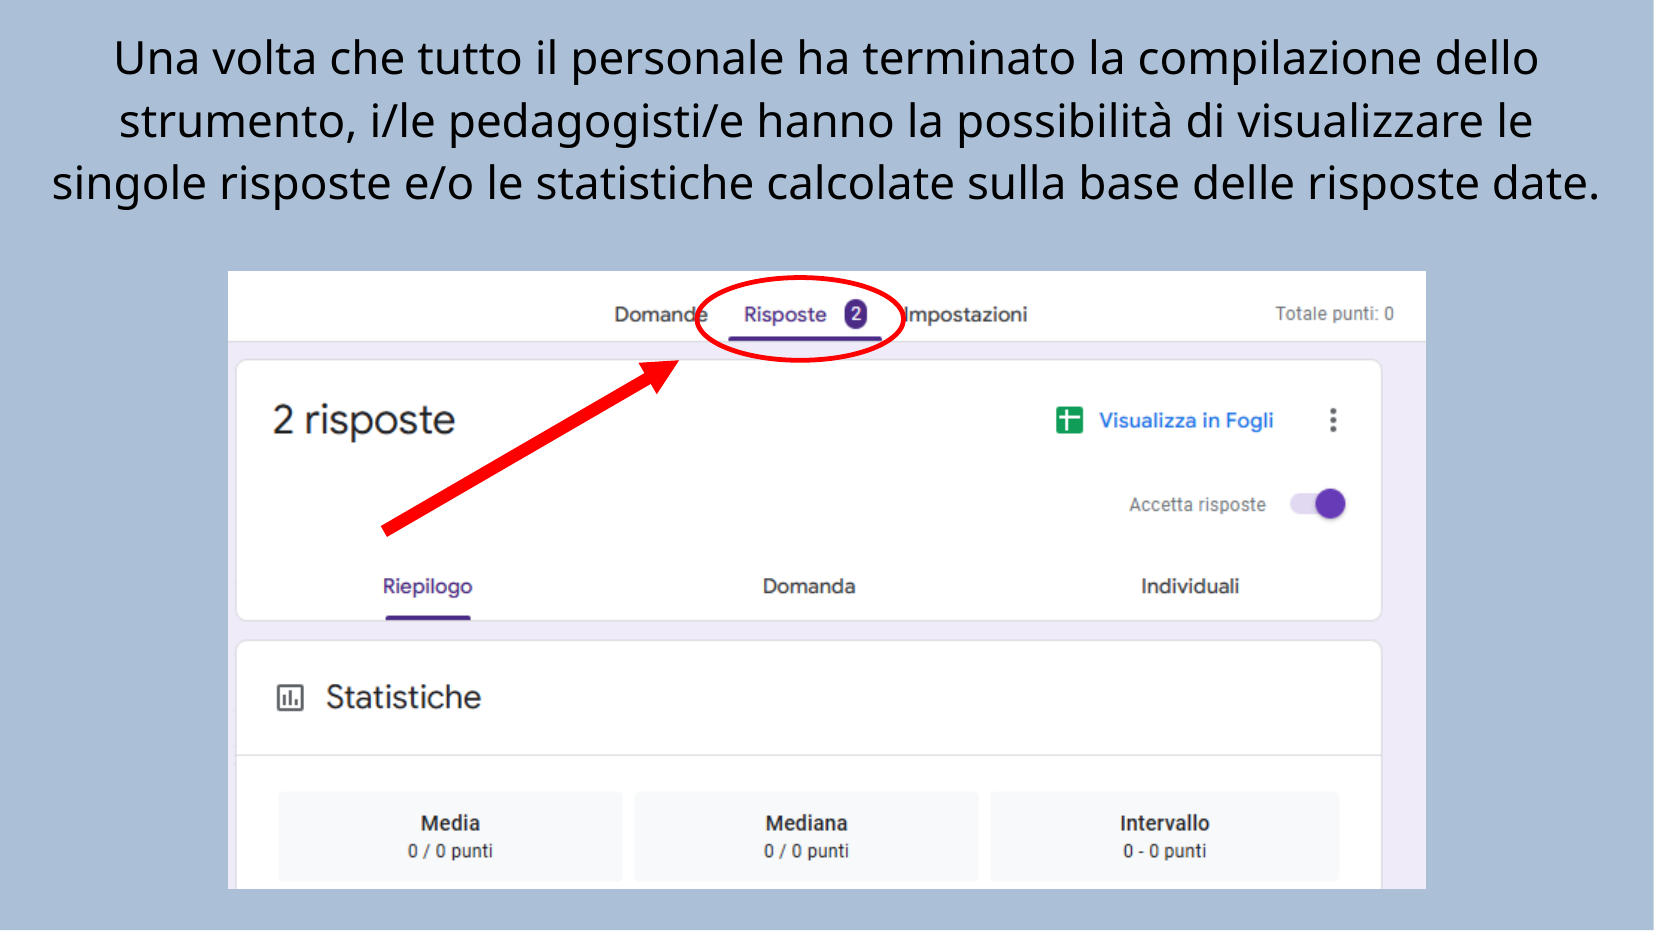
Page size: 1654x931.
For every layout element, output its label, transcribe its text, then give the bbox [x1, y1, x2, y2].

title Una volta che tutto il personale ha terminato la compilazione dello strumento, i/le pedagogisti/e hanno la possibilità di visualizzare le singole risposte e/o le statistiche calcolate sulla base delle risposte date. [47, 0, 1607, 239]
picture [228, 271, 1426, 889]
